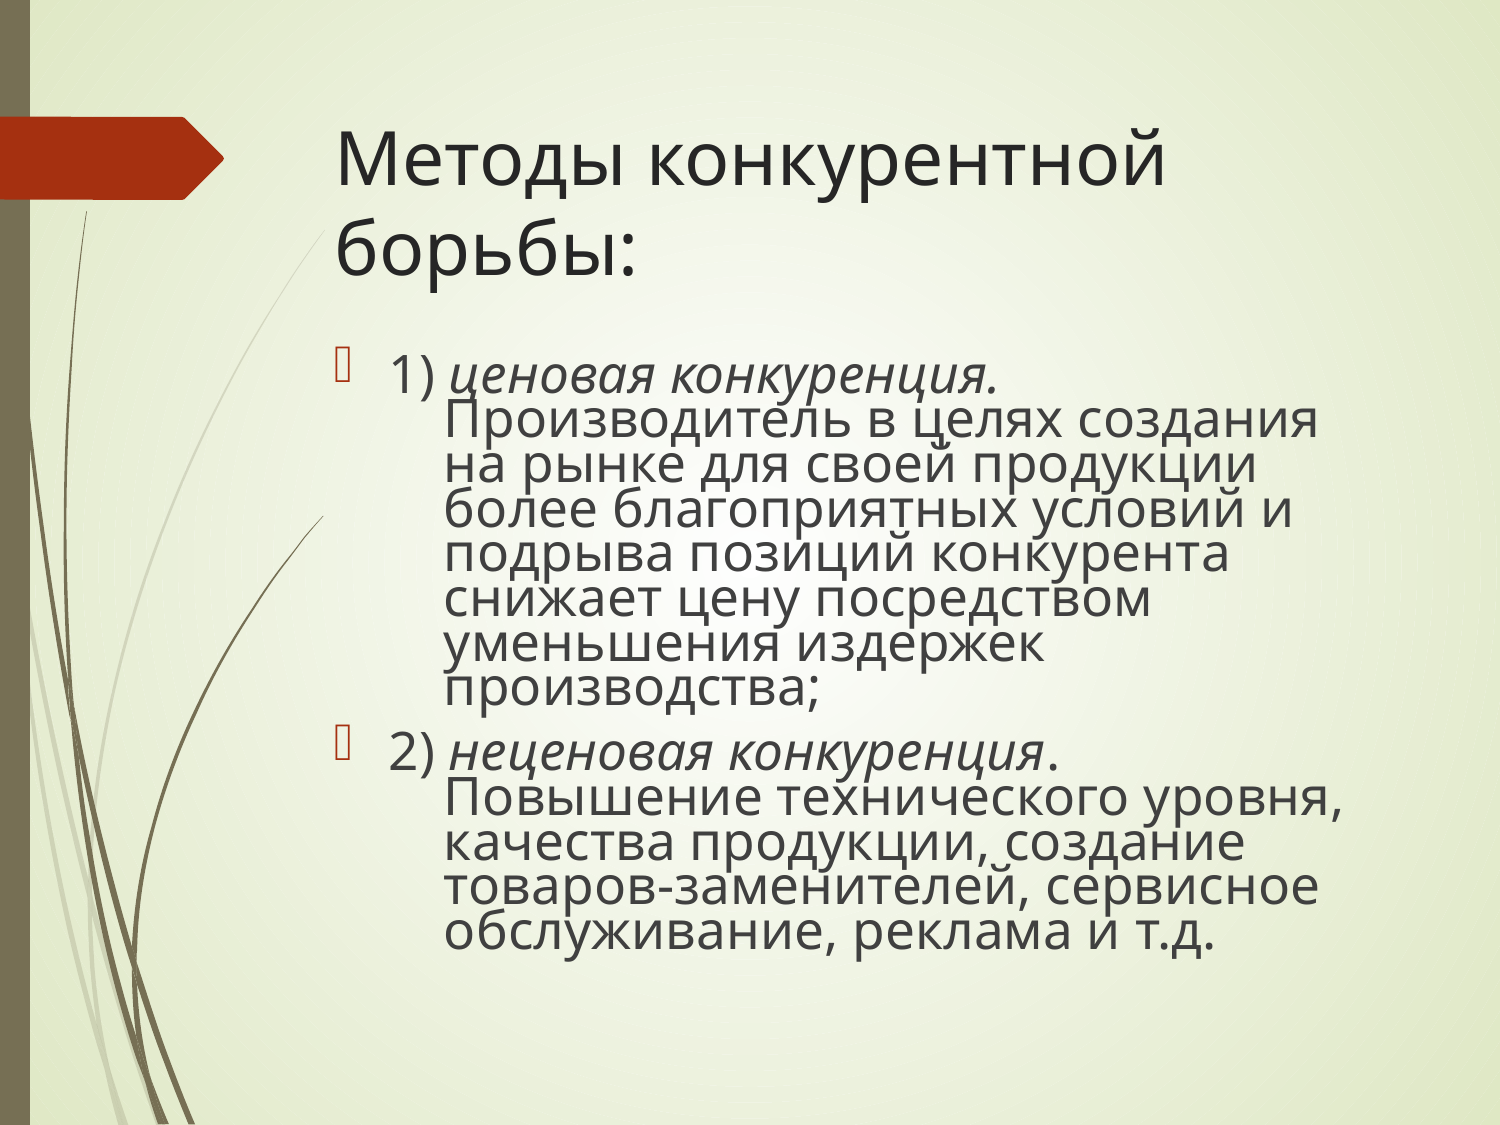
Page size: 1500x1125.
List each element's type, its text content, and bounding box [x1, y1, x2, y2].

list 1) ценовая конкуренция. Производитель в целях создания на рынке для своей продукции более благоприятных условий и подрыва позиций конкурента снижает цену посредством уменьшения издержек производства; 2) неценовая конкуренция. Повышение технического уровня, качества продукции, создание товаров-заменителей, сервисное обслуживание, реклама и т.д. [318, 350, 1401, 970]
title Методы конкурентной борьбы: [319, 102, 1400, 313]
